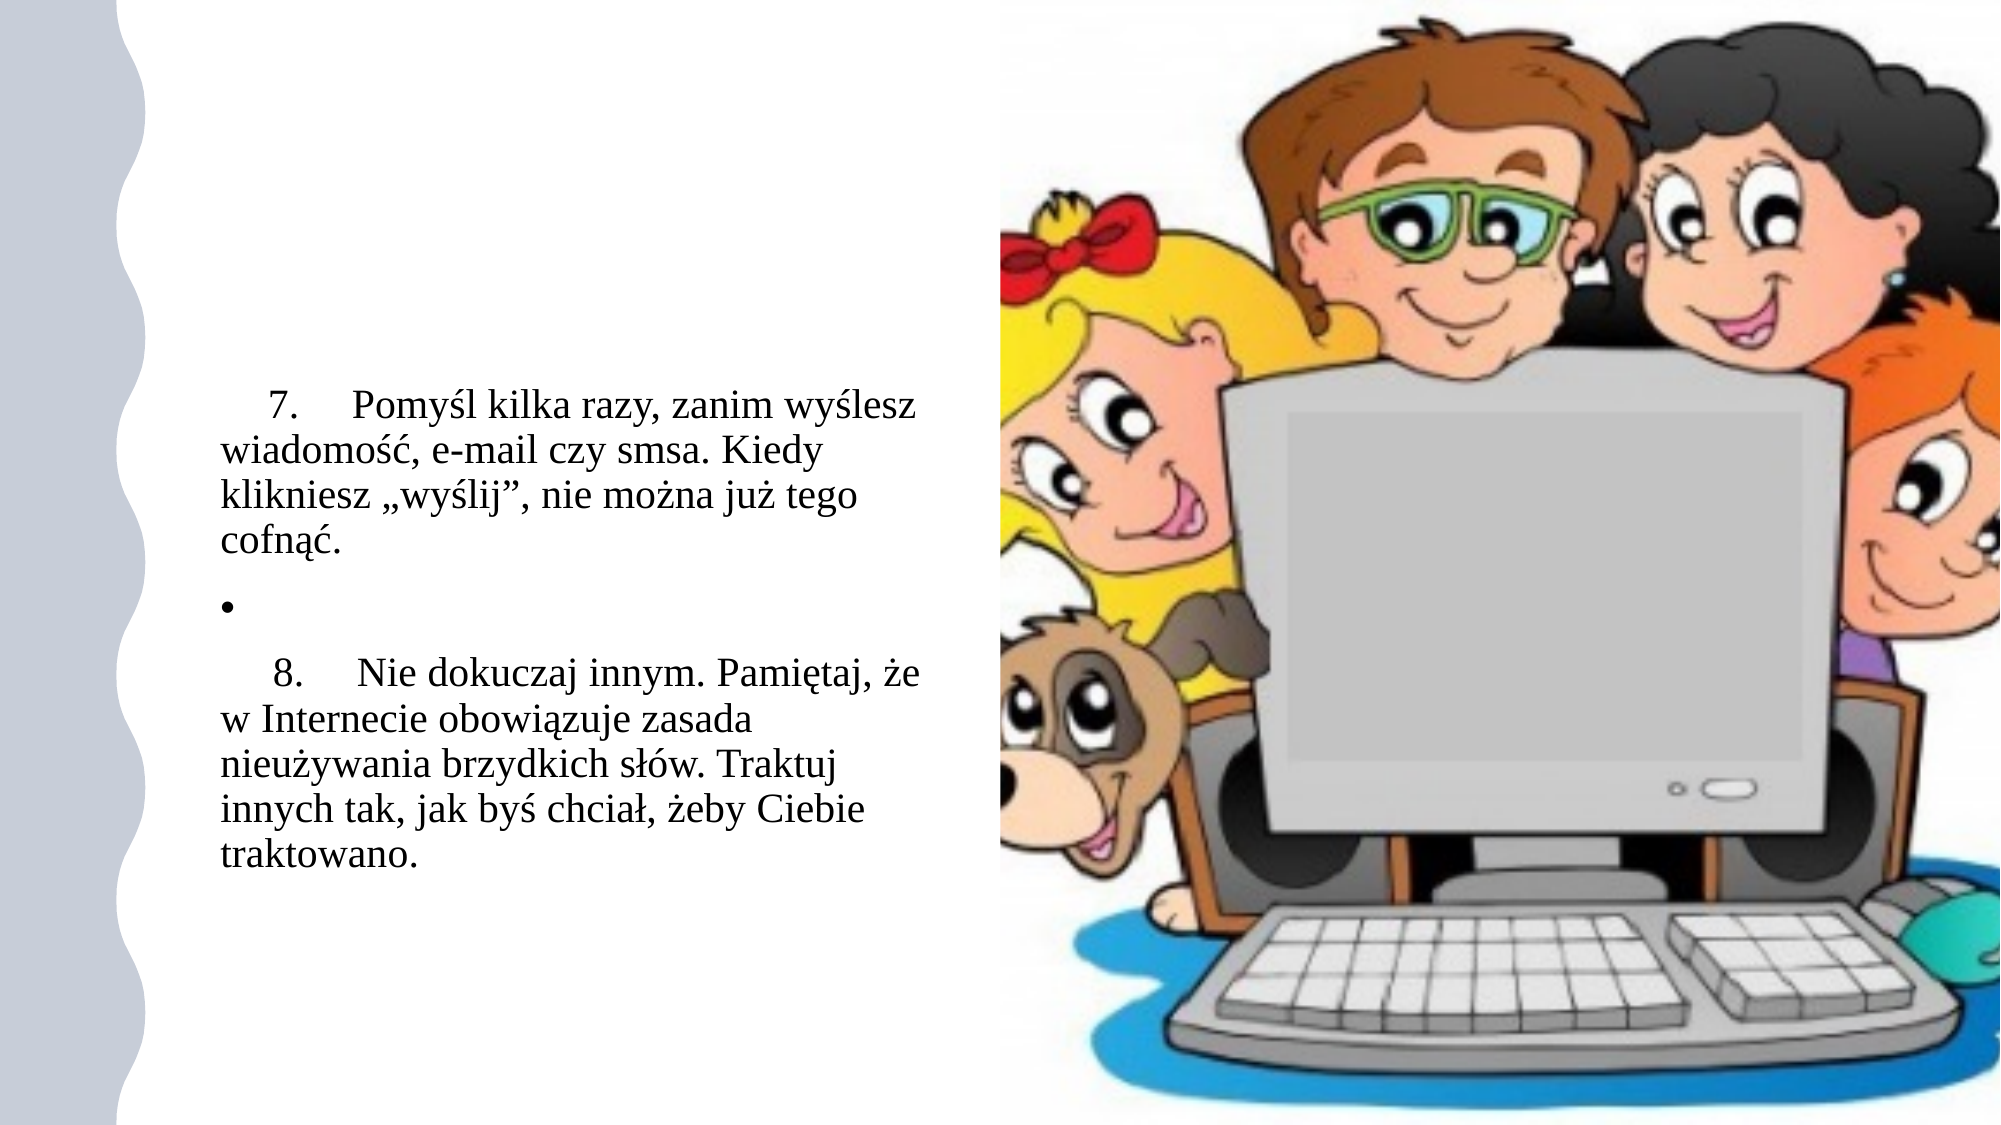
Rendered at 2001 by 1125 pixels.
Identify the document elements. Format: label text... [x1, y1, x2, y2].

text_box [0, 0, 1000, 1125]
list 7. Pomyśl kilka razy, zanim wyślesz wiadomość, e-mail czy smsa. Kiedy klikniesz „wyślij”, nie można już tego cofnąć. 8. Nie dokuczaj innym. Pamiętaj, że w Internecie obowiązuje zasada nieużywania brzydkich słów. Traktuj innych tak, jak byś chciał, żeby Ciebie traktowano. [205, 375, 940, 1006]
picture [1000, 0, 2000, 1125]
